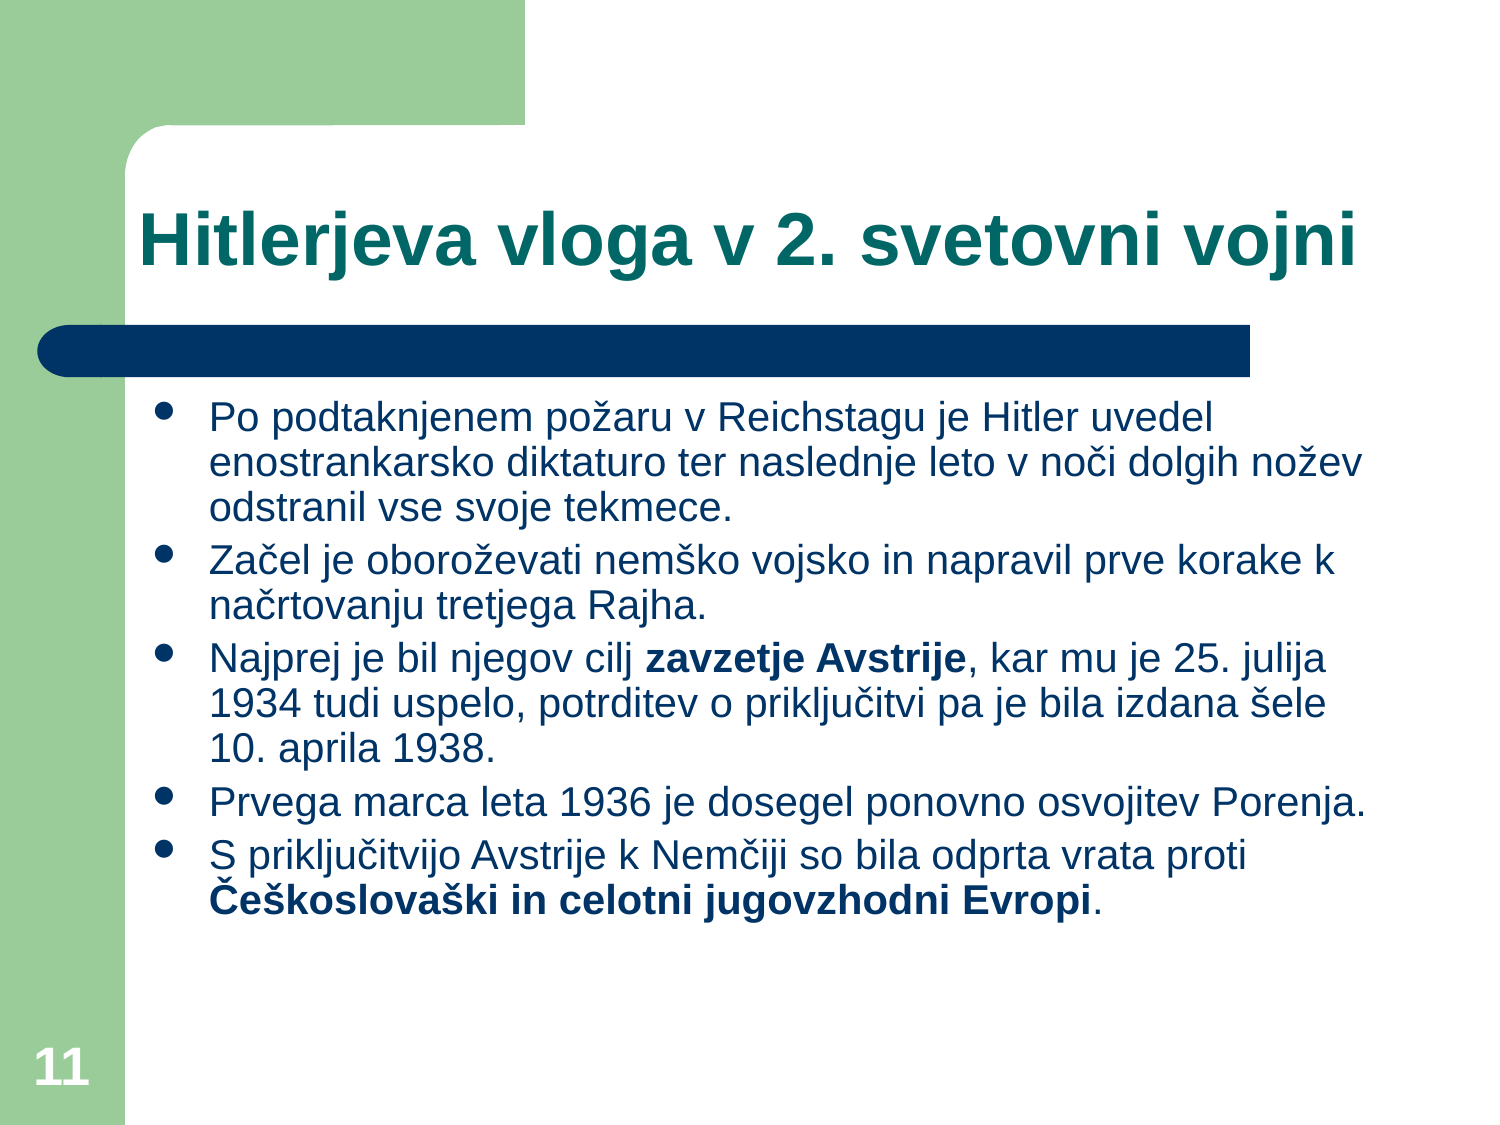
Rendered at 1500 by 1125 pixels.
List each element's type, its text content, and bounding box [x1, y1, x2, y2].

list Po podtaknjenem požaru v Reichstagu je Hitler uvedel enostrankarsko diktaturo ter naslednje leto v noči dolgih nožev odstranil vse svoje tekmece. Začel je oboroževati nemško vojsko in napravil prve korake k načrtovanju tretjega Rajha. Najprej je bil njegov cilj zavzetje Avstrije, kar mu je 25. julija 1934 tudi uspelo, potrditev o priključitvi pa je bila izdana šele 10. aprila 1938. Prvega marca leta 1936 je dosegel ponovno osvojitev Porenja. S priključitvijo Avstrije k Nemčiji so bila odprta vrata proti Češkoslovaški in celotni jugovzhodni Evropi. [137, 387, 1400, 1047]
title Hitlerjeva vloga v 2. svetovni vojni [123, 101, 1424, 290]
slide_number <number> [13, 1023, 111, 1105]
